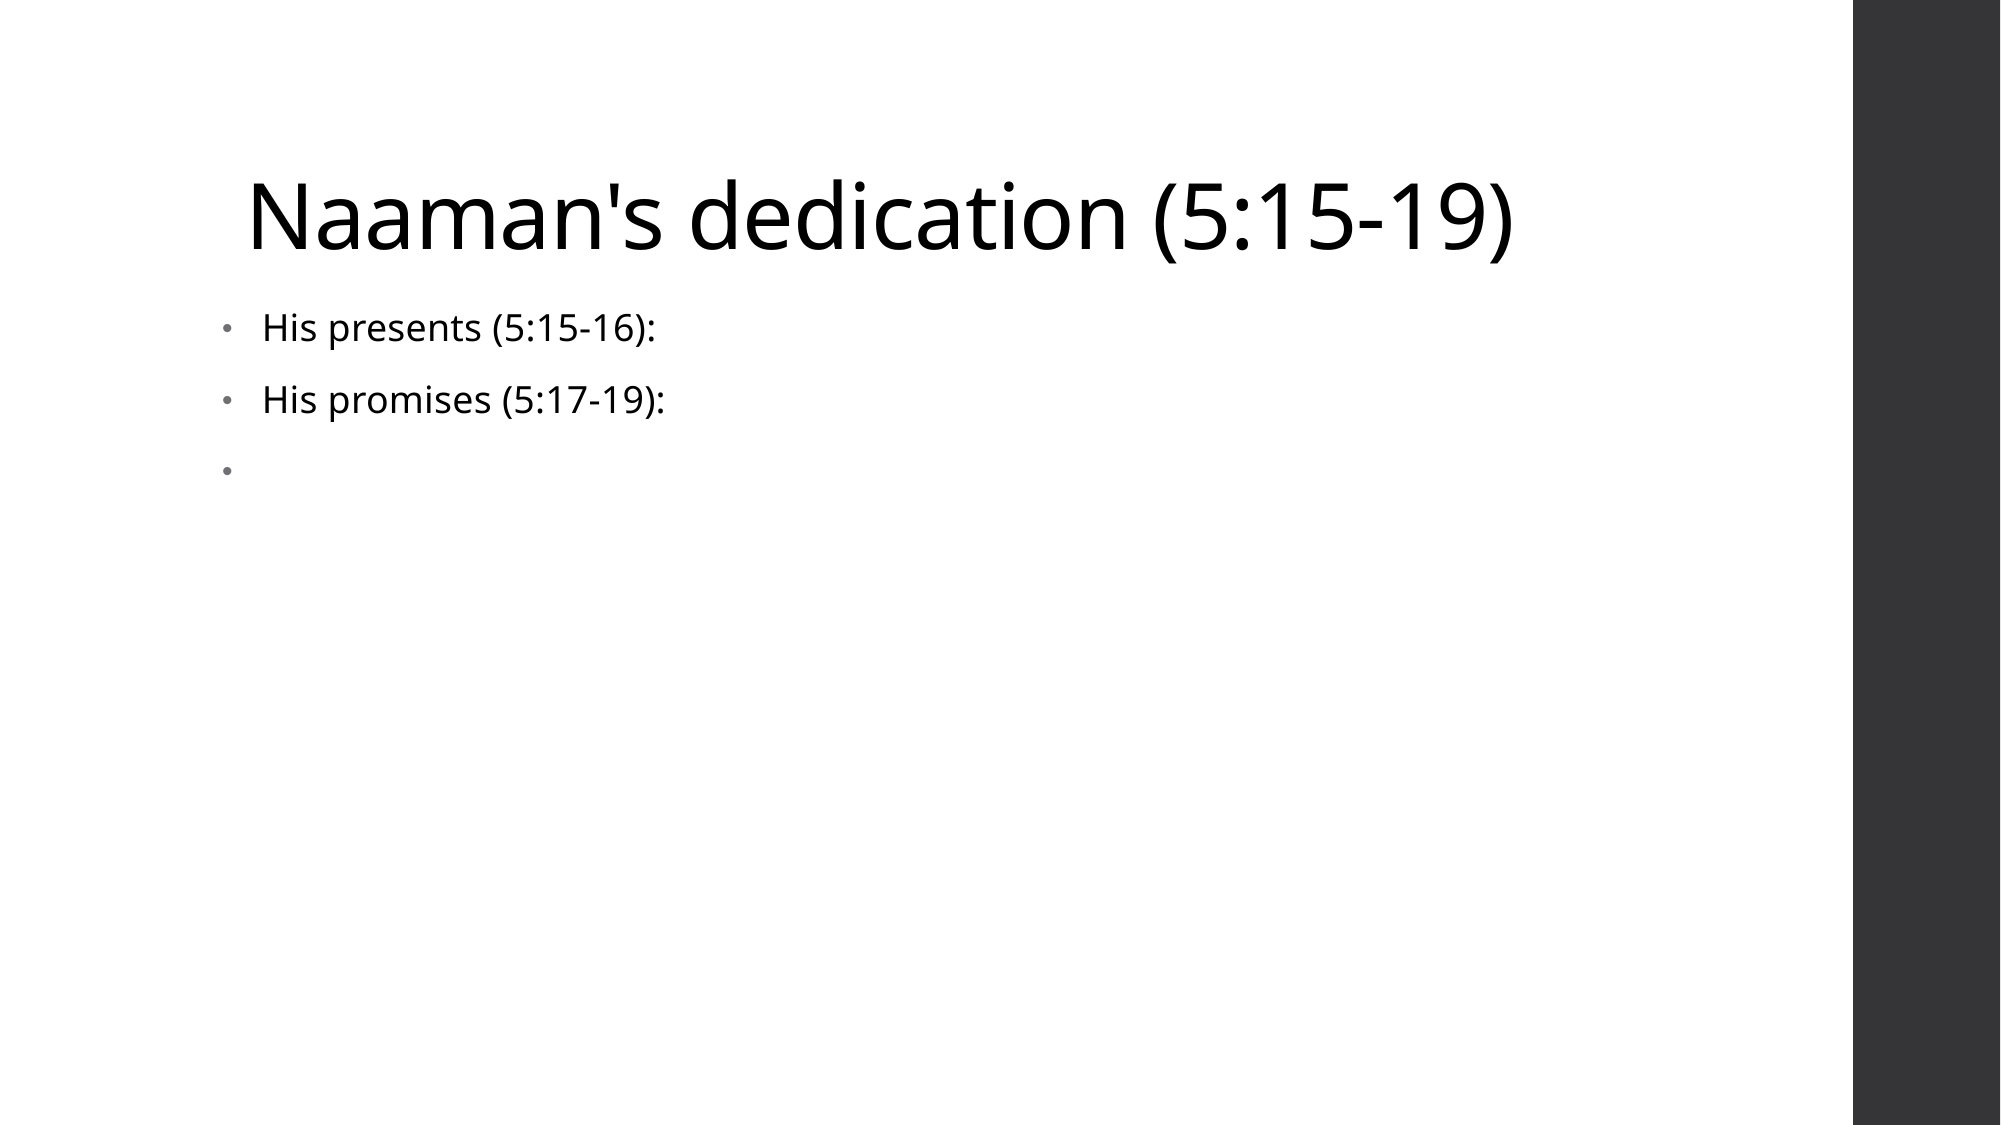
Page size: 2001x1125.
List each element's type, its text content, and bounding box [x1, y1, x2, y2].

list His presents (5:15-16): His promises (5:17-19): [206, 299, 1617, 1014]
title Naaman's dedication (5:15-19) [206, 60, 1797, 278]
